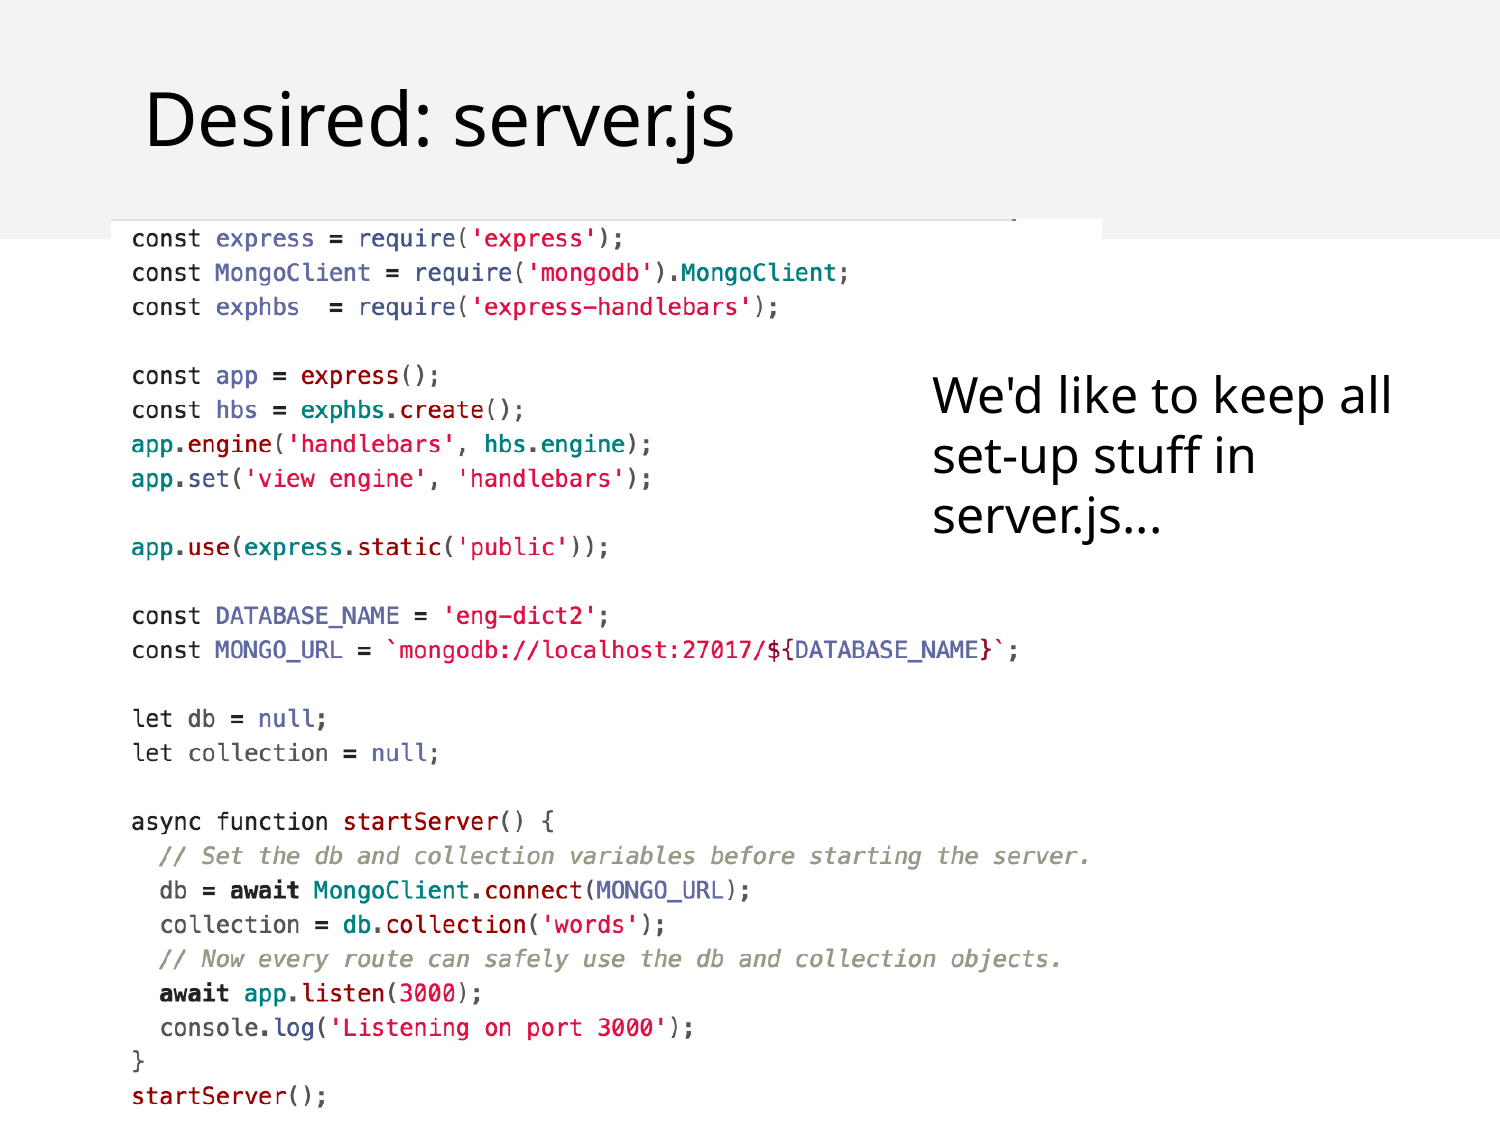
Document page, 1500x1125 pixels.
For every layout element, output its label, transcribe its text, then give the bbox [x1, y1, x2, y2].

picture [111, 219, 1102, 1113]
title Desired: server.js [128, 56, 1372, 183]
text_box We'd like to keep all set-up stuff in server.js... [917, 348, 1427, 564]
